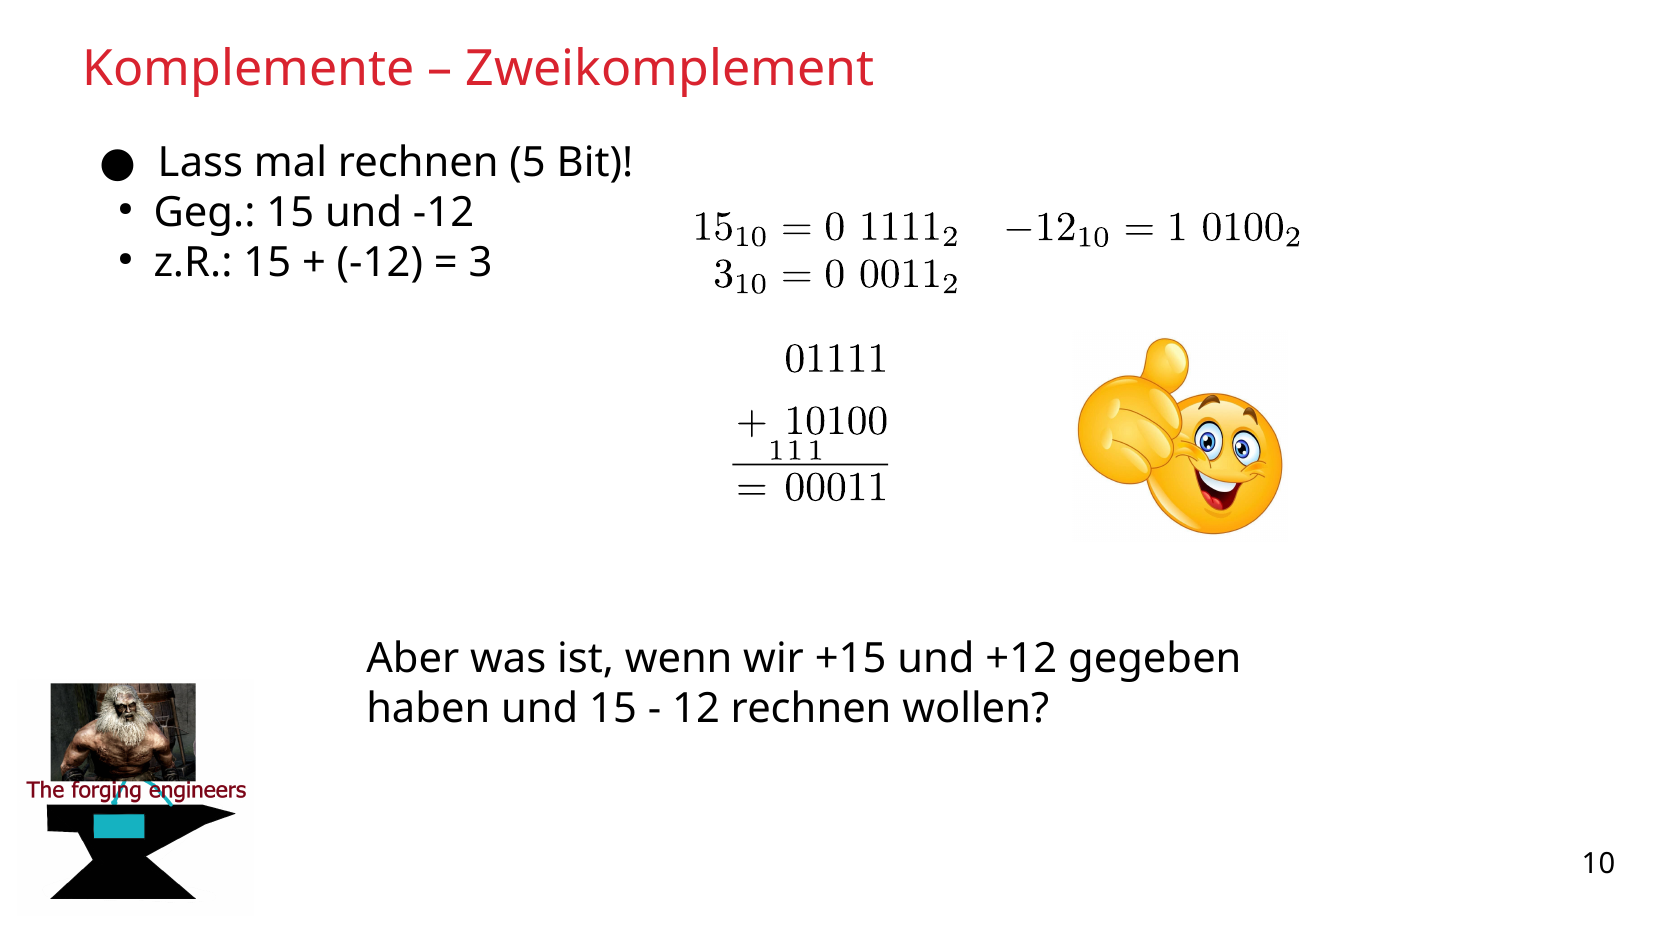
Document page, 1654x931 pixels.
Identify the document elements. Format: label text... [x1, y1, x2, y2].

subtitle Lass mal rechnen (5 Bit)! Geg.: 15 und -12 z.R.: 15 + (-12) = 3 [82, 134, 674, 296]
picture [1002, 212, 1300, 247]
picture [711, 257, 959, 296]
picture [732, 342, 890, 503]
text_box Aber was ist, wenn wir +15 und +12 gegeben haben und 15 - 12 rechnen wollen? [366, 631, 1288, 745]
title Komplemente – Zweikomplement [82, 37, 1571, 95]
picture [690, 210, 959, 249]
picture [17, 679, 254, 916]
picture [1072, 330, 1288, 542]
